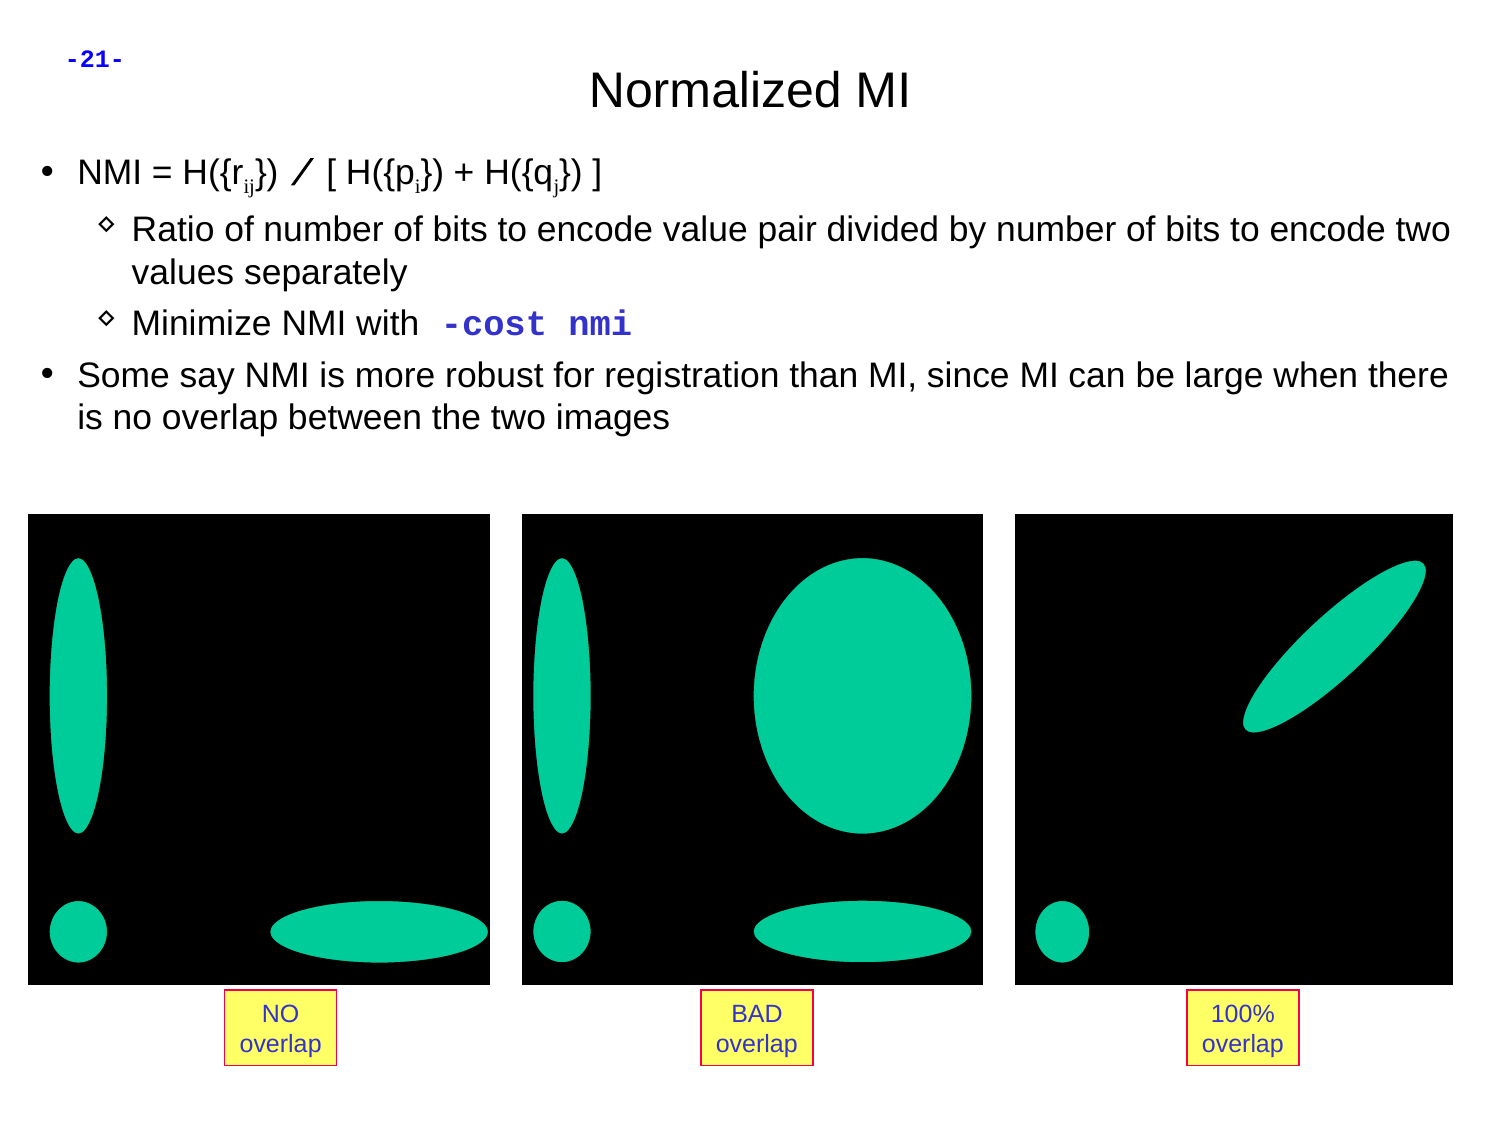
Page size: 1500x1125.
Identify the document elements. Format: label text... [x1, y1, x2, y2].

text_box Normalized MI [112, 24, 1388, 137]
text_box 100% overlap [1186, 990, 1299, 1066]
text_box NO overlap [224, 990, 337, 1066]
text_box [1015, 514, 1453, 985]
text_box NMI = H({rij})  [ H({pi}) + H({qj}) ] Ratio of number of bits to encode value pair divided by number of bits to encode two values separately Minimize NMI with -cost nmi Some say NMI is more robust for registration than MI, since MI can be large when there is no overlap between the two images [24, 137, 1476, 1075]
text_box [522, 514, 983, 985]
text_box [28, 514, 489, 985]
text_box BAD overlap [700, 990, 813, 1066]
